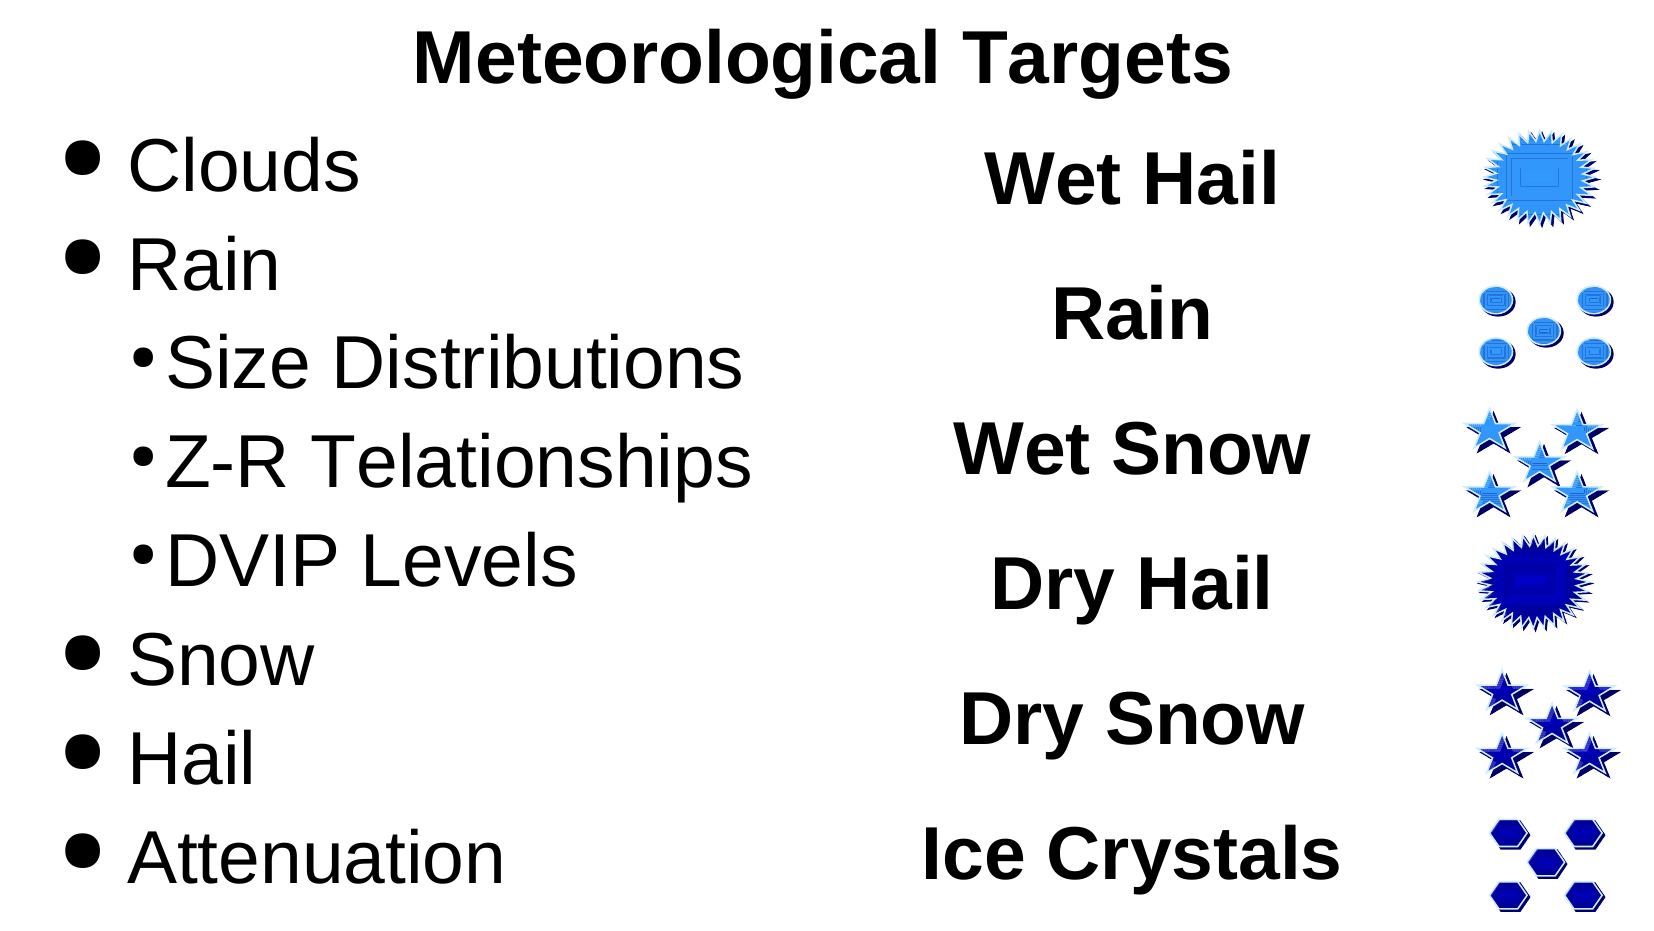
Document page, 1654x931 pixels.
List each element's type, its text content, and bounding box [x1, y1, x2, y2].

text_box [1527, 848, 1565, 876]
title Wet Hail Rain Wet Snow Dry Hail Dry Snow Ice Crystals [850, 82, 1414, 898]
text_box [1489, 881, 1528, 909]
text_box [1577, 337, 1611, 366]
text_box [1479, 337, 1513, 366]
text_box [1552, 409, 1603, 449]
title Meteorological Targets [0, 0, 1651, 107]
text_box [1477, 733, 1528, 773]
text_box [1564, 819, 1603, 847]
text_box [1552, 471, 1603, 512]
text_box [1577, 286, 1611, 314]
text_box Clouds Rain Size Distributions Z-R Telationships DVIP Levels Snow Hail Attenuation [5, 108, 879, 907]
text_box [1477, 535, 1590, 629]
text_box [1564, 671, 1615, 711]
text_box [1464, 408, 1515, 448]
text_box [1527, 317, 1561, 345]
text_box [1477, 670, 1528, 710]
text_box [1564, 881, 1603, 909]
text_box [1464, 471, 1515, 512]
text_box [1483, 130, 1596, 224]
text_box [1527, 703, 1578, 743]
text_box [1514, 441, 1565, 482]
text_box [1479, 286, 1513, 314]
text_box [1564, 733, 1615, 773]
text_box [1489, 819, 1528, 847]
